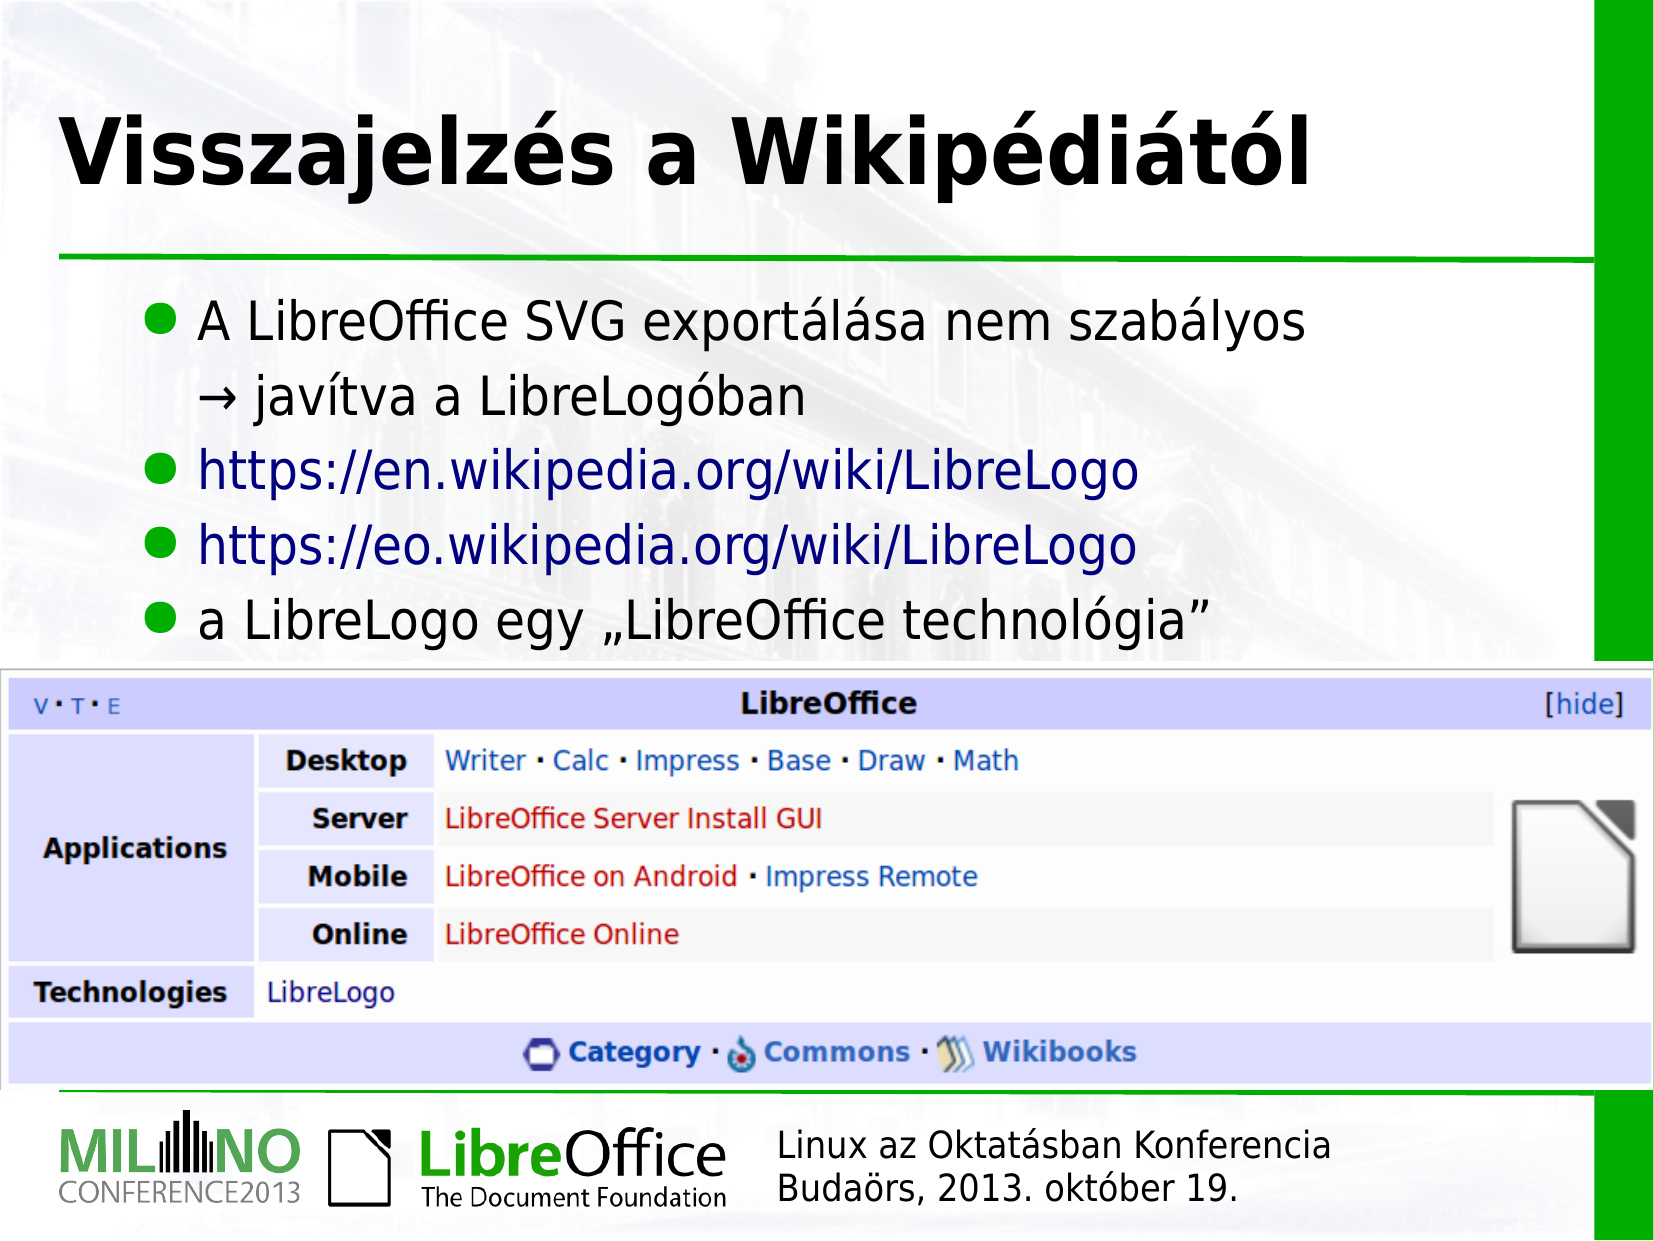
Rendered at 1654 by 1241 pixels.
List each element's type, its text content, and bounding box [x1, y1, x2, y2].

list A LibreOffice SVG exportálása nem szabályos → javítva a LibreLogóban https://en.wikipedia.org/wiki/LibreLogo https://eo.wikipedia.org/wiki/LibreLogo a LibreLogo egy „LibreOffice technológia” [35, 290, 1524, 661]
picture [0, 0, 1653, 1241]
title Visszajelzés a Wikipédiától [59, 49, 1548, 257]
